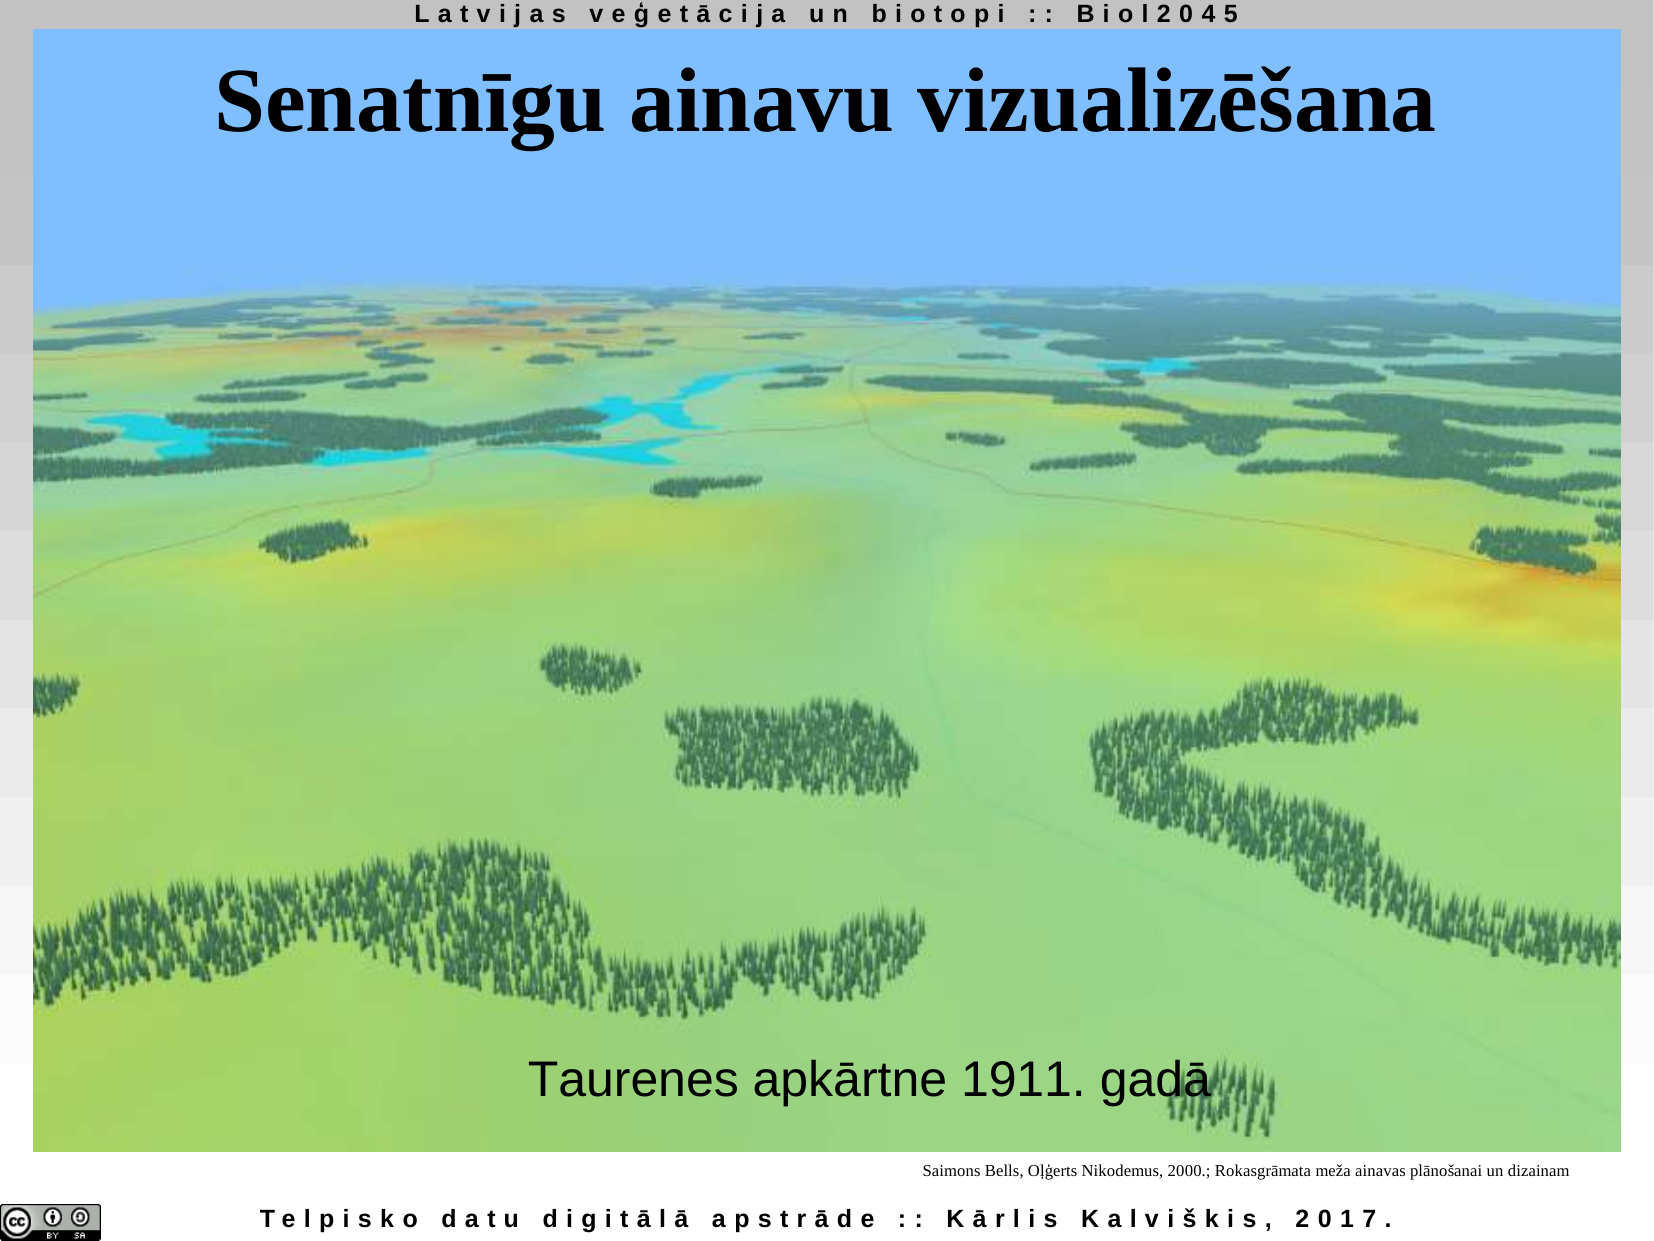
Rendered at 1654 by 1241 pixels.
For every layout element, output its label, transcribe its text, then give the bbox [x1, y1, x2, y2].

title Senatnīgu ainavu vizualizēšana [29, 49, 1625, 296]
text_box Taurenes apkārtne 1911. gadā [527, 1051, 1212, 1108]
text_box Saimons Bells, Oļģerts Nikodemus, 2000.; Rokasgrāmata meža ainavas plānošanai un dizainam [922, 1161, 1571, 1180]
picture [0, 0, 1654, 1241]
